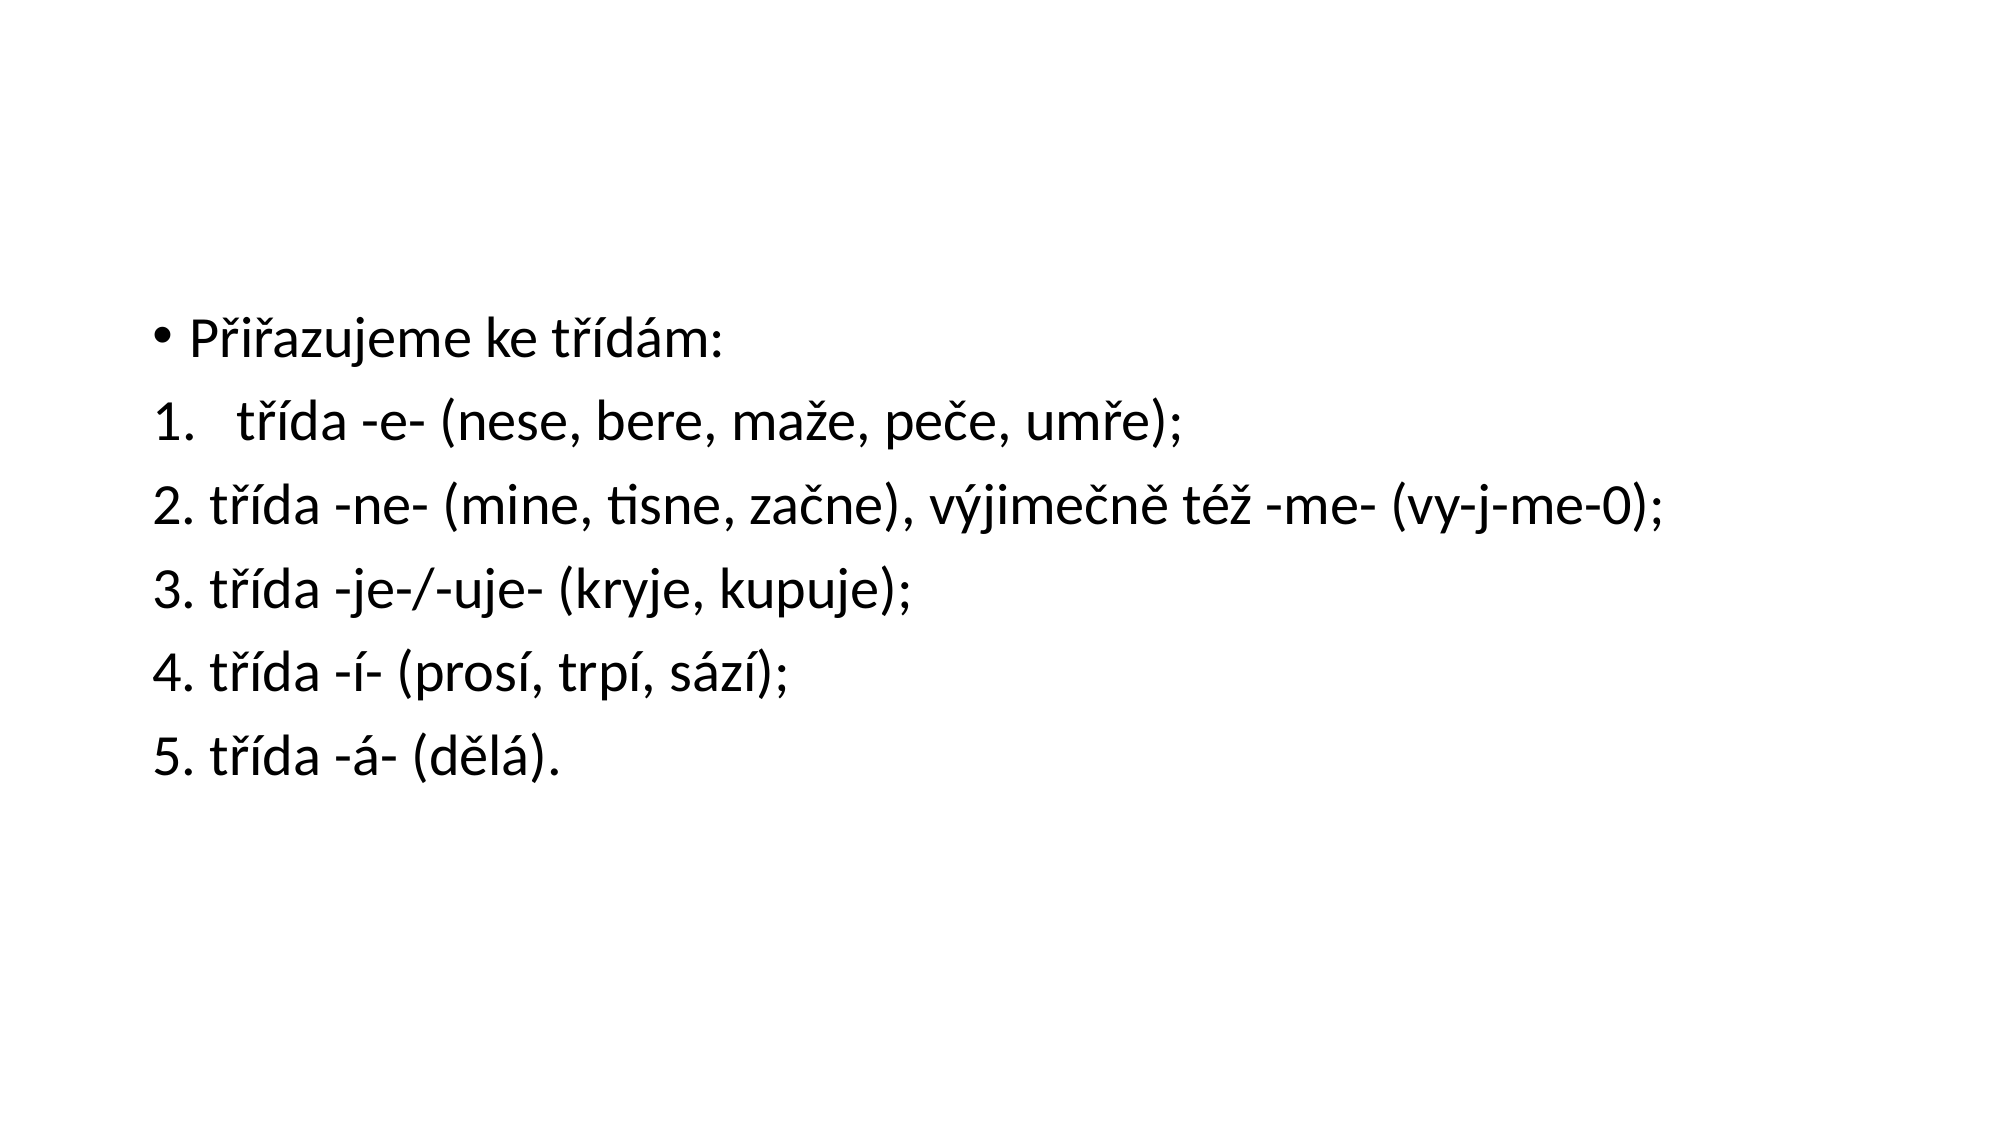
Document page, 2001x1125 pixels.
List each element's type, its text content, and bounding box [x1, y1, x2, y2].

list Přiřazujeme ke třídám: třída -e- (nese, bere, maže, peče, umře); 2. třída -ne- (mine, tisne, začne), výjimečně též -me- (vy-j-me-0); 3. třída -je-/-uje- (kryje, kupuje); 4. třída -í- (prosí, trpí, sází); 5. třída -á- (dělá). [137, 299, 1863, 1014]
